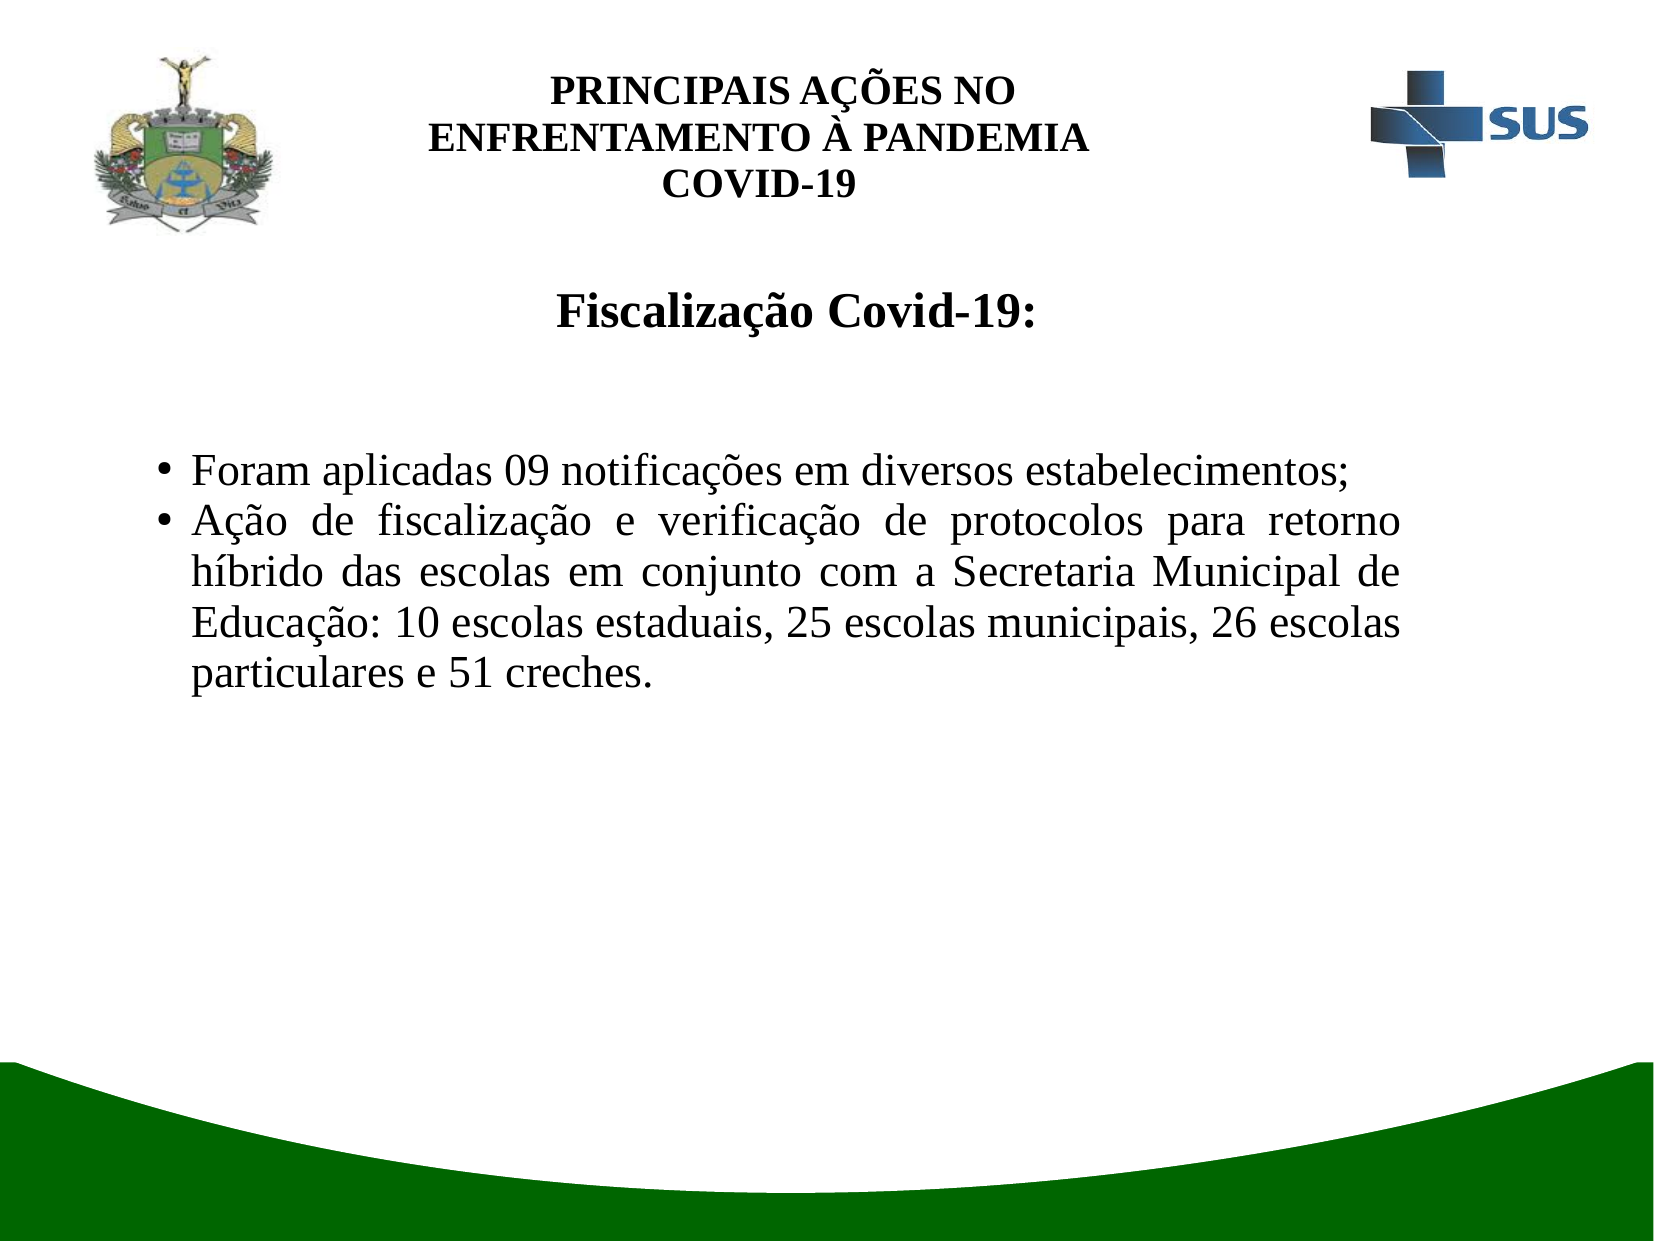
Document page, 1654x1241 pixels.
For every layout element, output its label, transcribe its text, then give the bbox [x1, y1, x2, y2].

text_box [0, 1056, 1654, 1241]
text_box PRINCIPAIS AÇÕES NO ENFRENTAMENTO À PANDEMIA COVID-19 [413, 60, 1307, 260]
picture [82, 47, 284, 249]
picture [1370, 70, 1595, 178]
text_box Fiscalização Covid-19: Foram aplicadas 09 notificações em diversos estabelecimentos; Ação de fiscalização e verificação de protocolos para retorno híbrido das escolas em conjunto com a Secretaria Municipal de Educação: 10 escolas estaduais, 25 escolas municipais, 26 escolas particulares e 51 creches. [141, 275, 1418, 1033]
